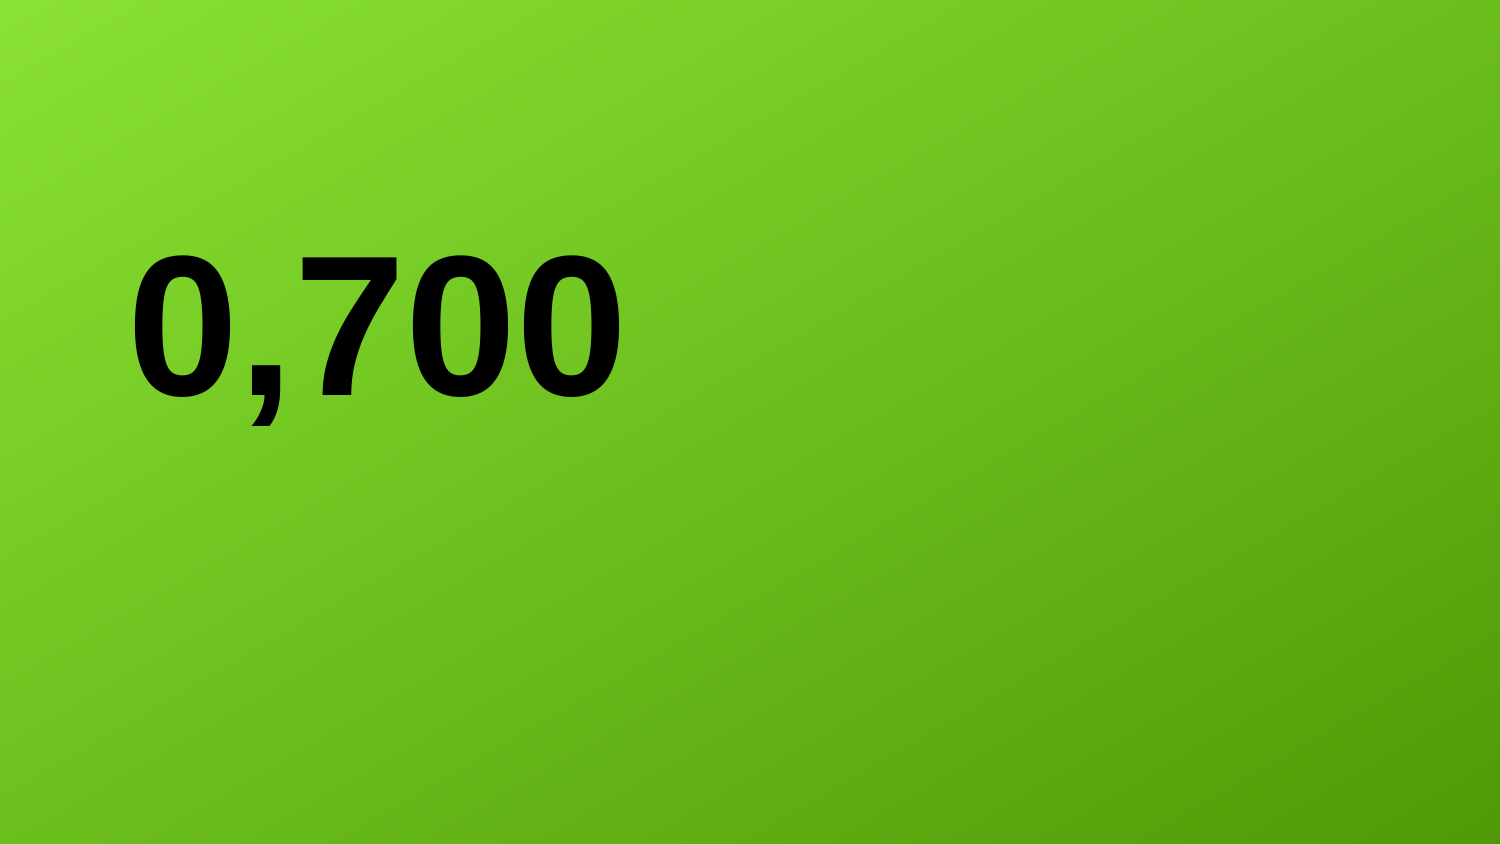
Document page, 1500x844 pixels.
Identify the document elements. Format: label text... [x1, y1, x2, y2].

title 0,700 [112, 259, 1388, 450]
